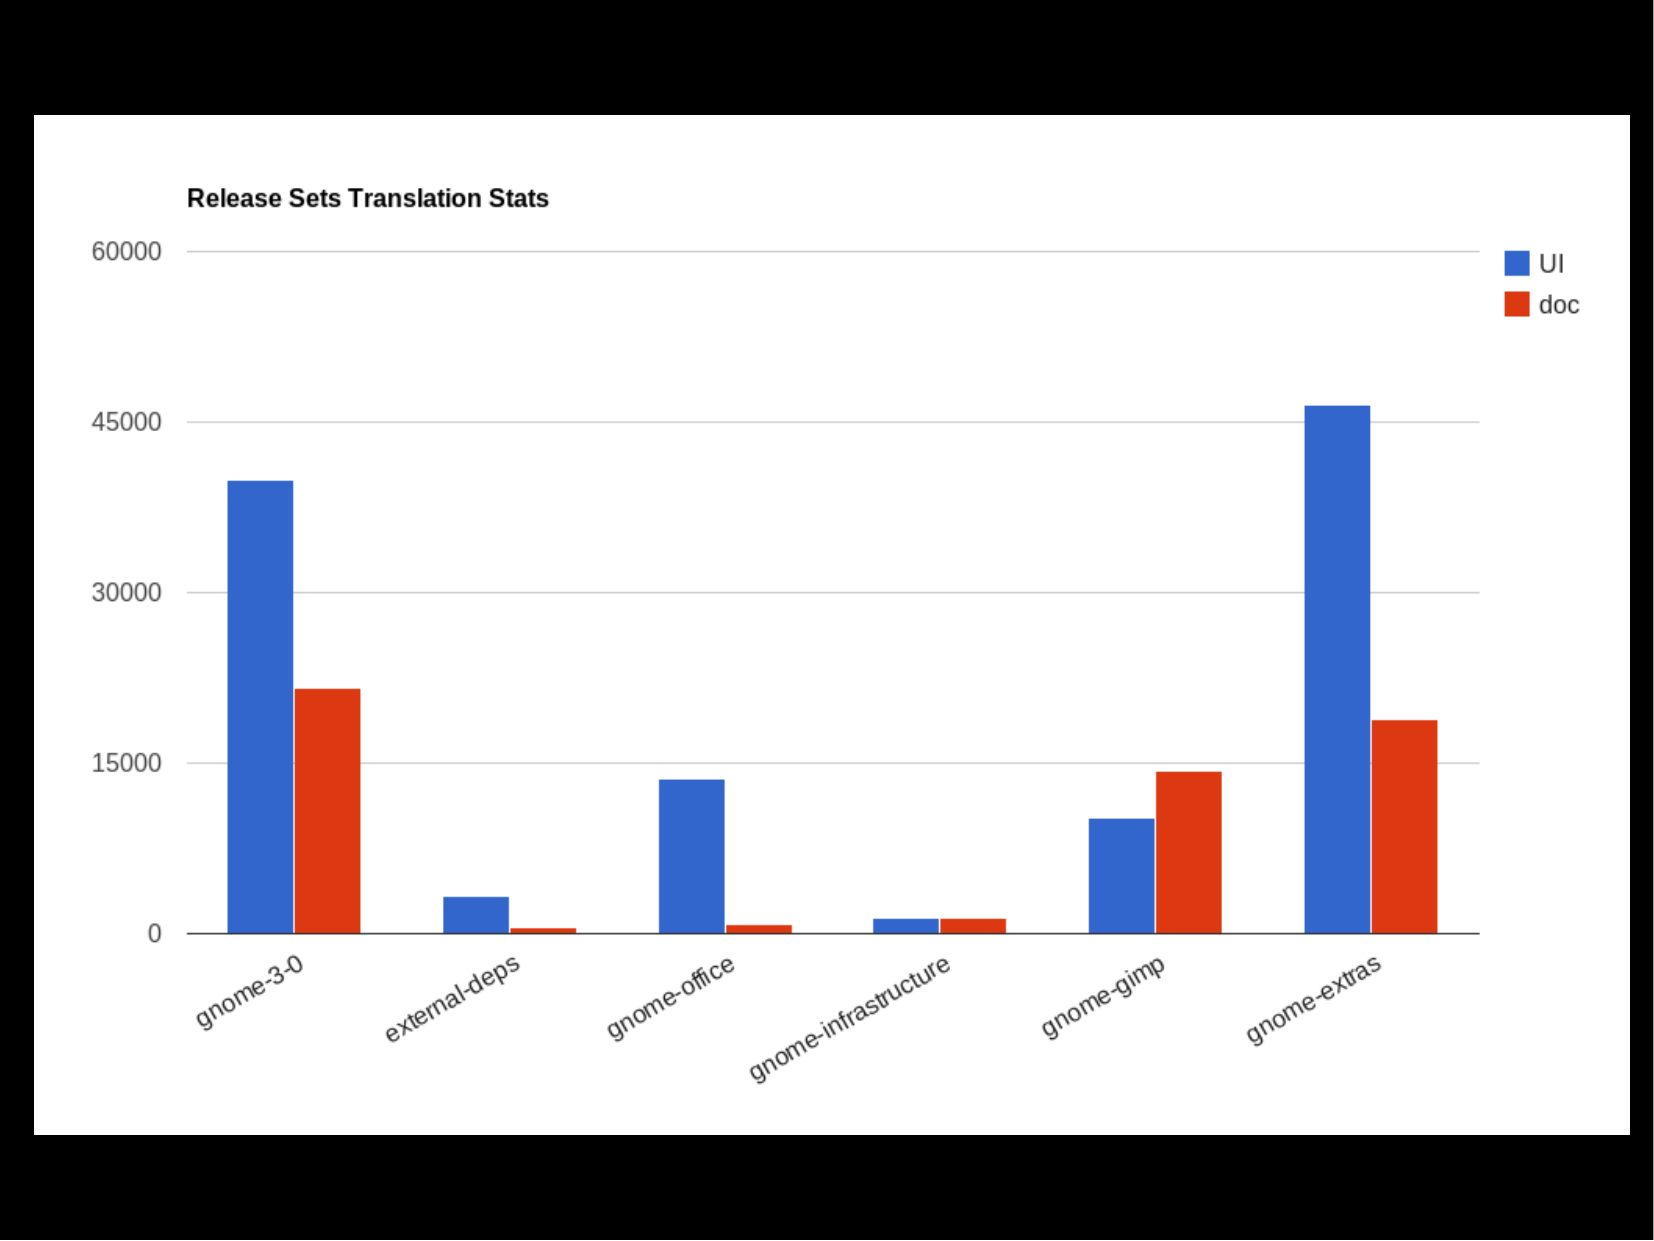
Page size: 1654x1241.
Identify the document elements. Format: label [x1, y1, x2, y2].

picture [34, 115, 1630, 1135]
